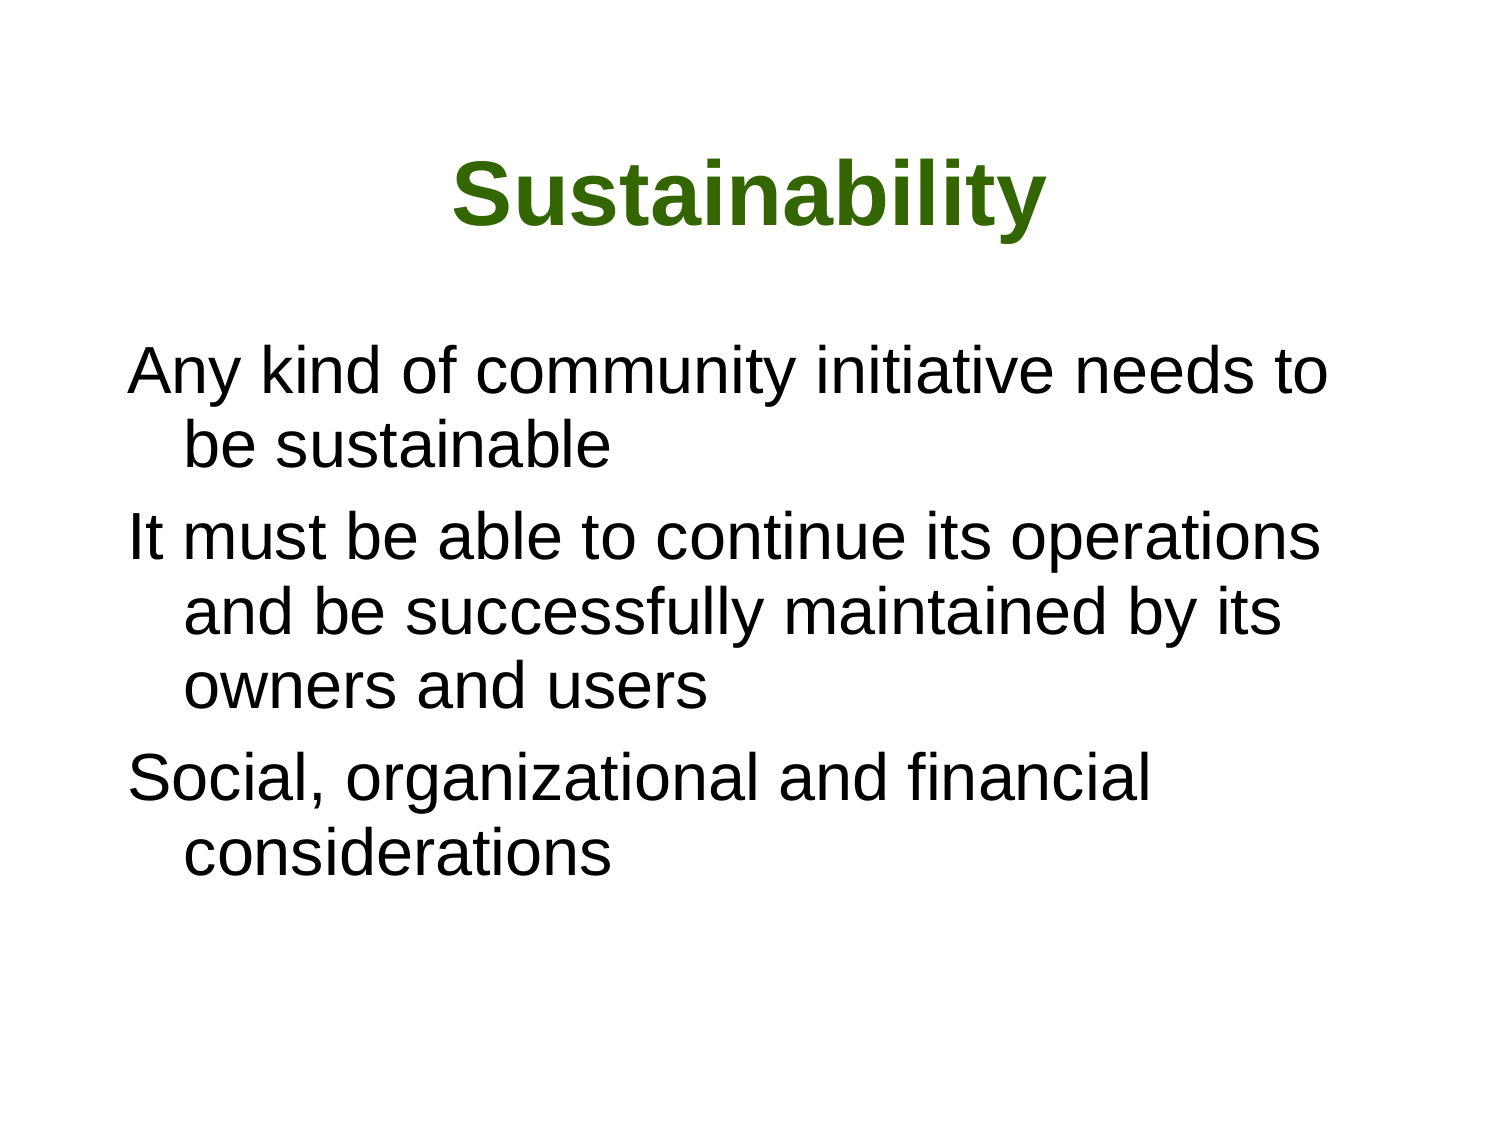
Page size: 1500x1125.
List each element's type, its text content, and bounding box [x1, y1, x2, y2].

title Sustainability [112, 99, 1388, 288]
list Any kind of community initiative needs to be sustainable It must be able to continue its operations and be successfully maintained by its owners and users Social, organizational and financial considerations [112, 324, 1388, 1001]
